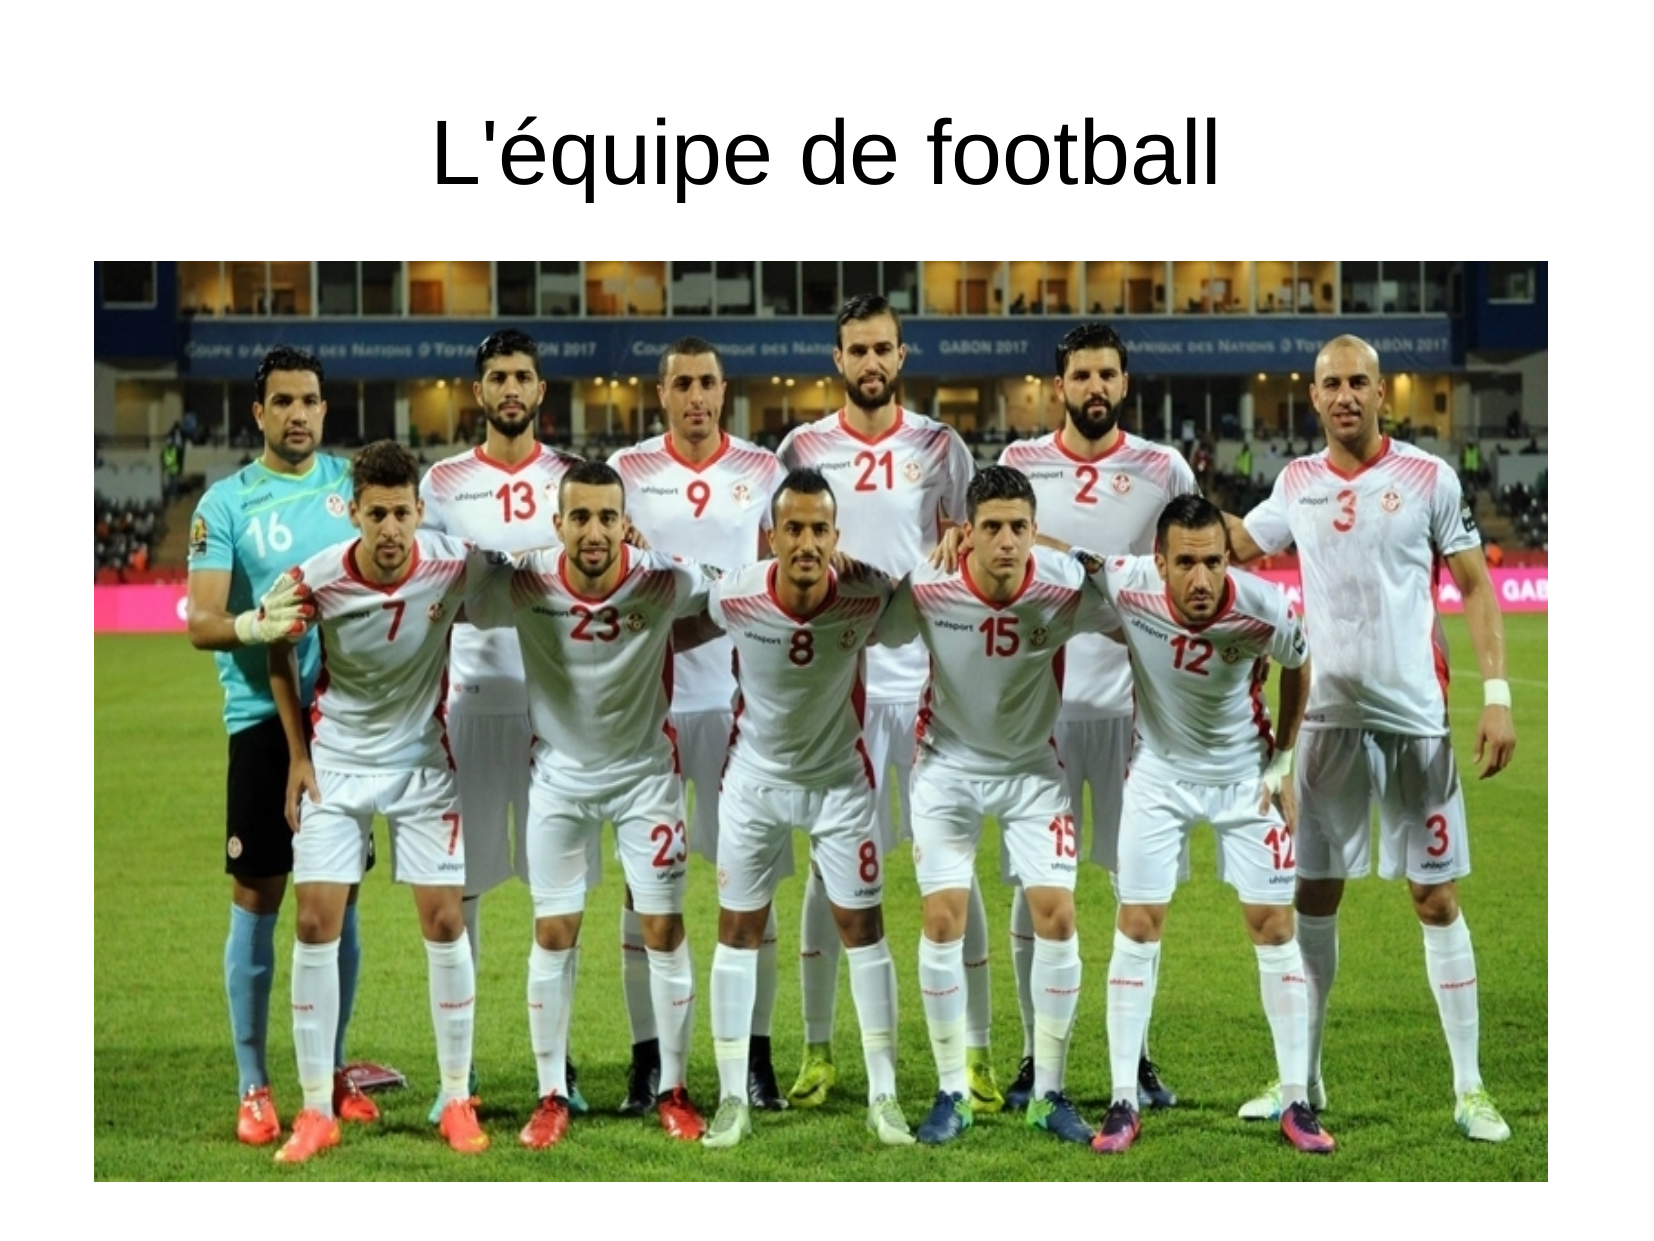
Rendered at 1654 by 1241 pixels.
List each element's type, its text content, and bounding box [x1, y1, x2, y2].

picture [94, 261, 1548, 1182]
title L'équipe de football [82, 49, 1571, 257]
